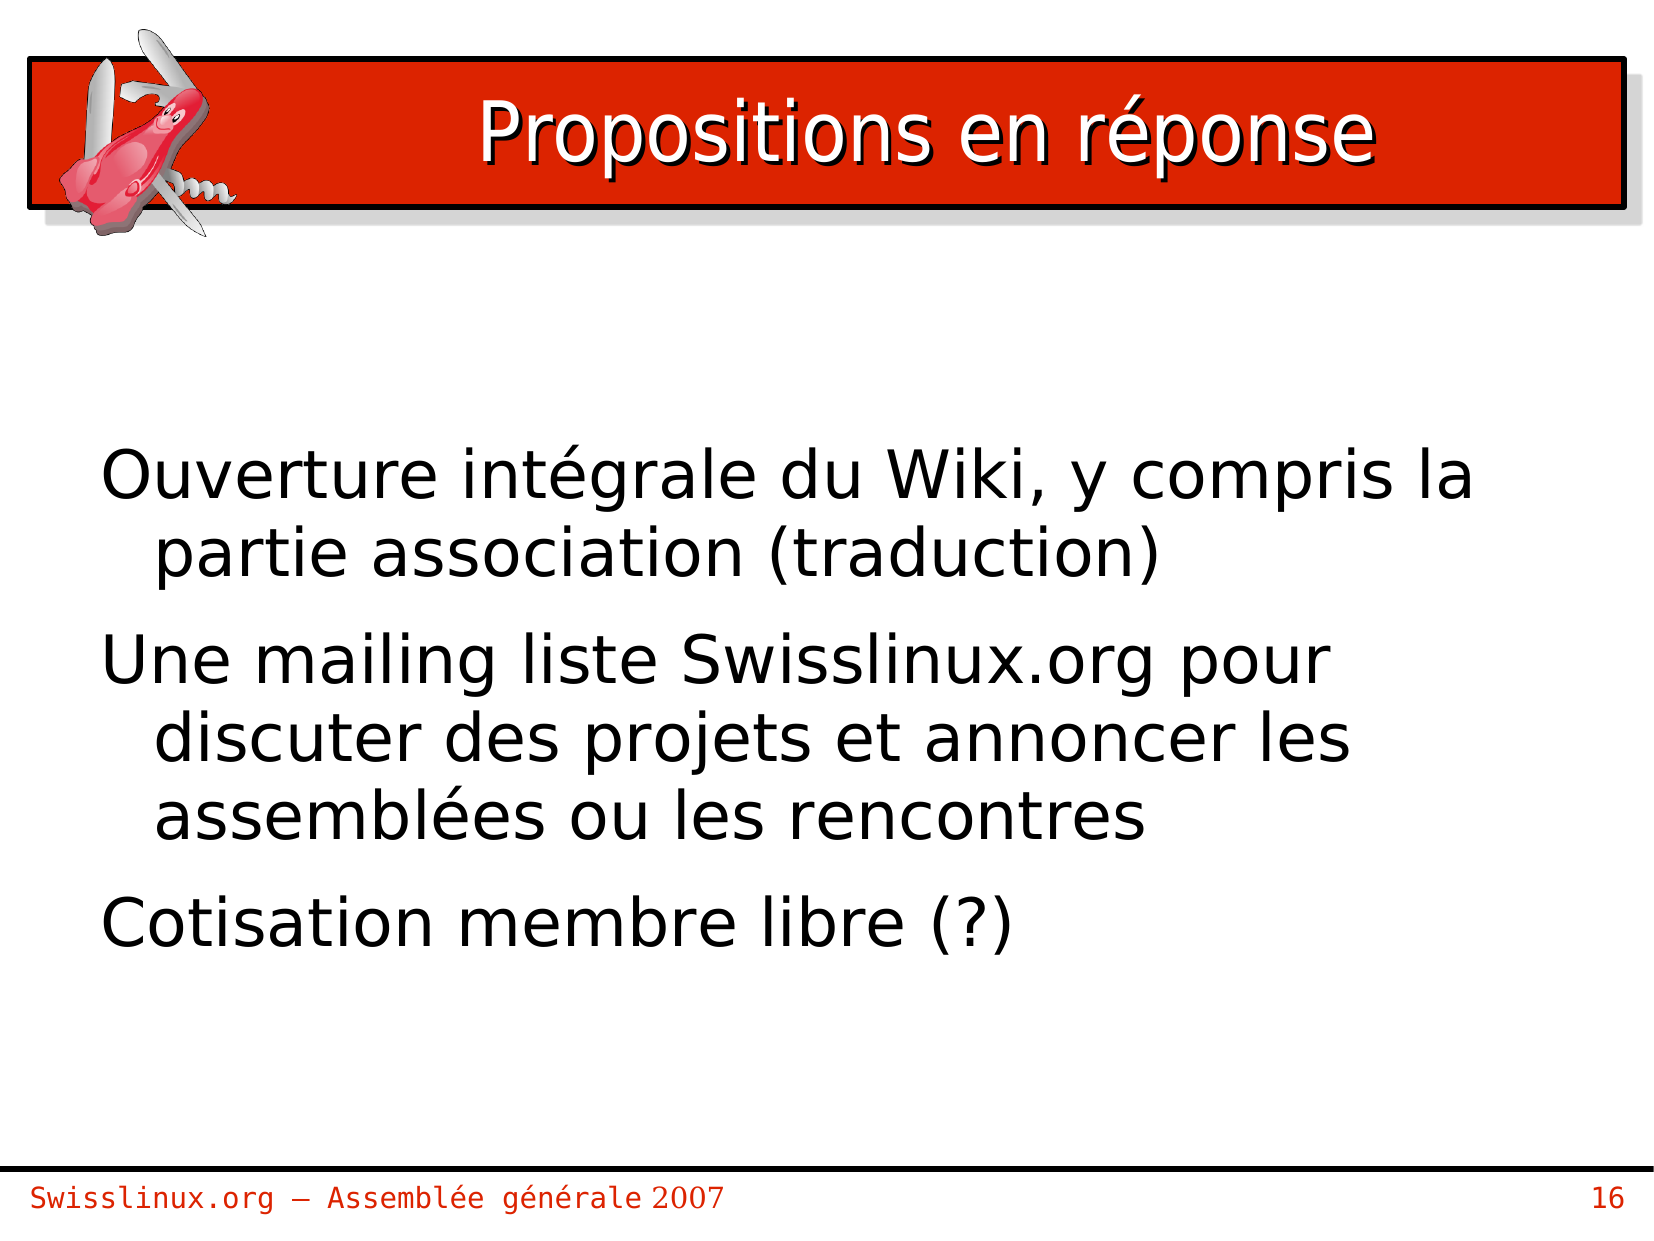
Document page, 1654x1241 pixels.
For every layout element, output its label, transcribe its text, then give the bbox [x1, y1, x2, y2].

picture [59, 29, 237, 237]
list Ouverture intégrale du Wiki, y compris la partie association (traduction) Une mailing liste Swisslinux.org pour discuter des projets et annoncer les assemblées ou les rencontres Cotisation membre libre (?) [82, 290, 1571, 1109]
title Propositions en réponse [259, 84, 1595, 182]
